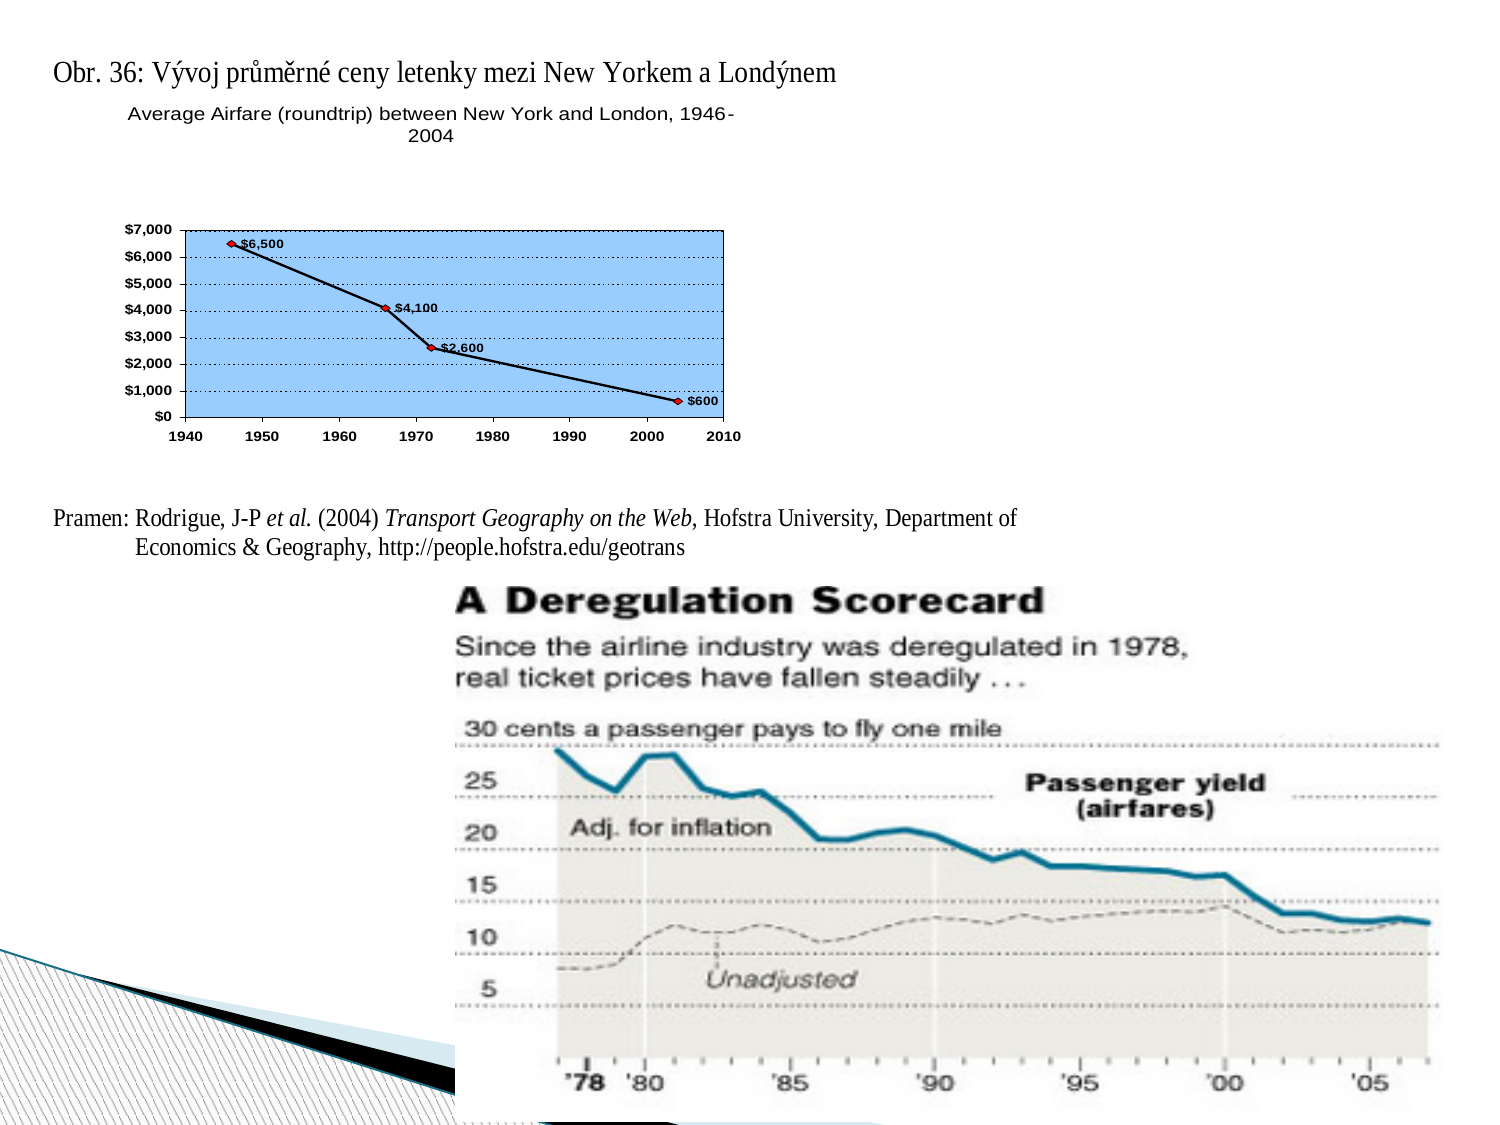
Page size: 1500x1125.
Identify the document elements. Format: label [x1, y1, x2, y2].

picture [0, 586, 1459, 1125]
title [75, 45, 1425, 233]
picture [53, 54, 1089, 563]
